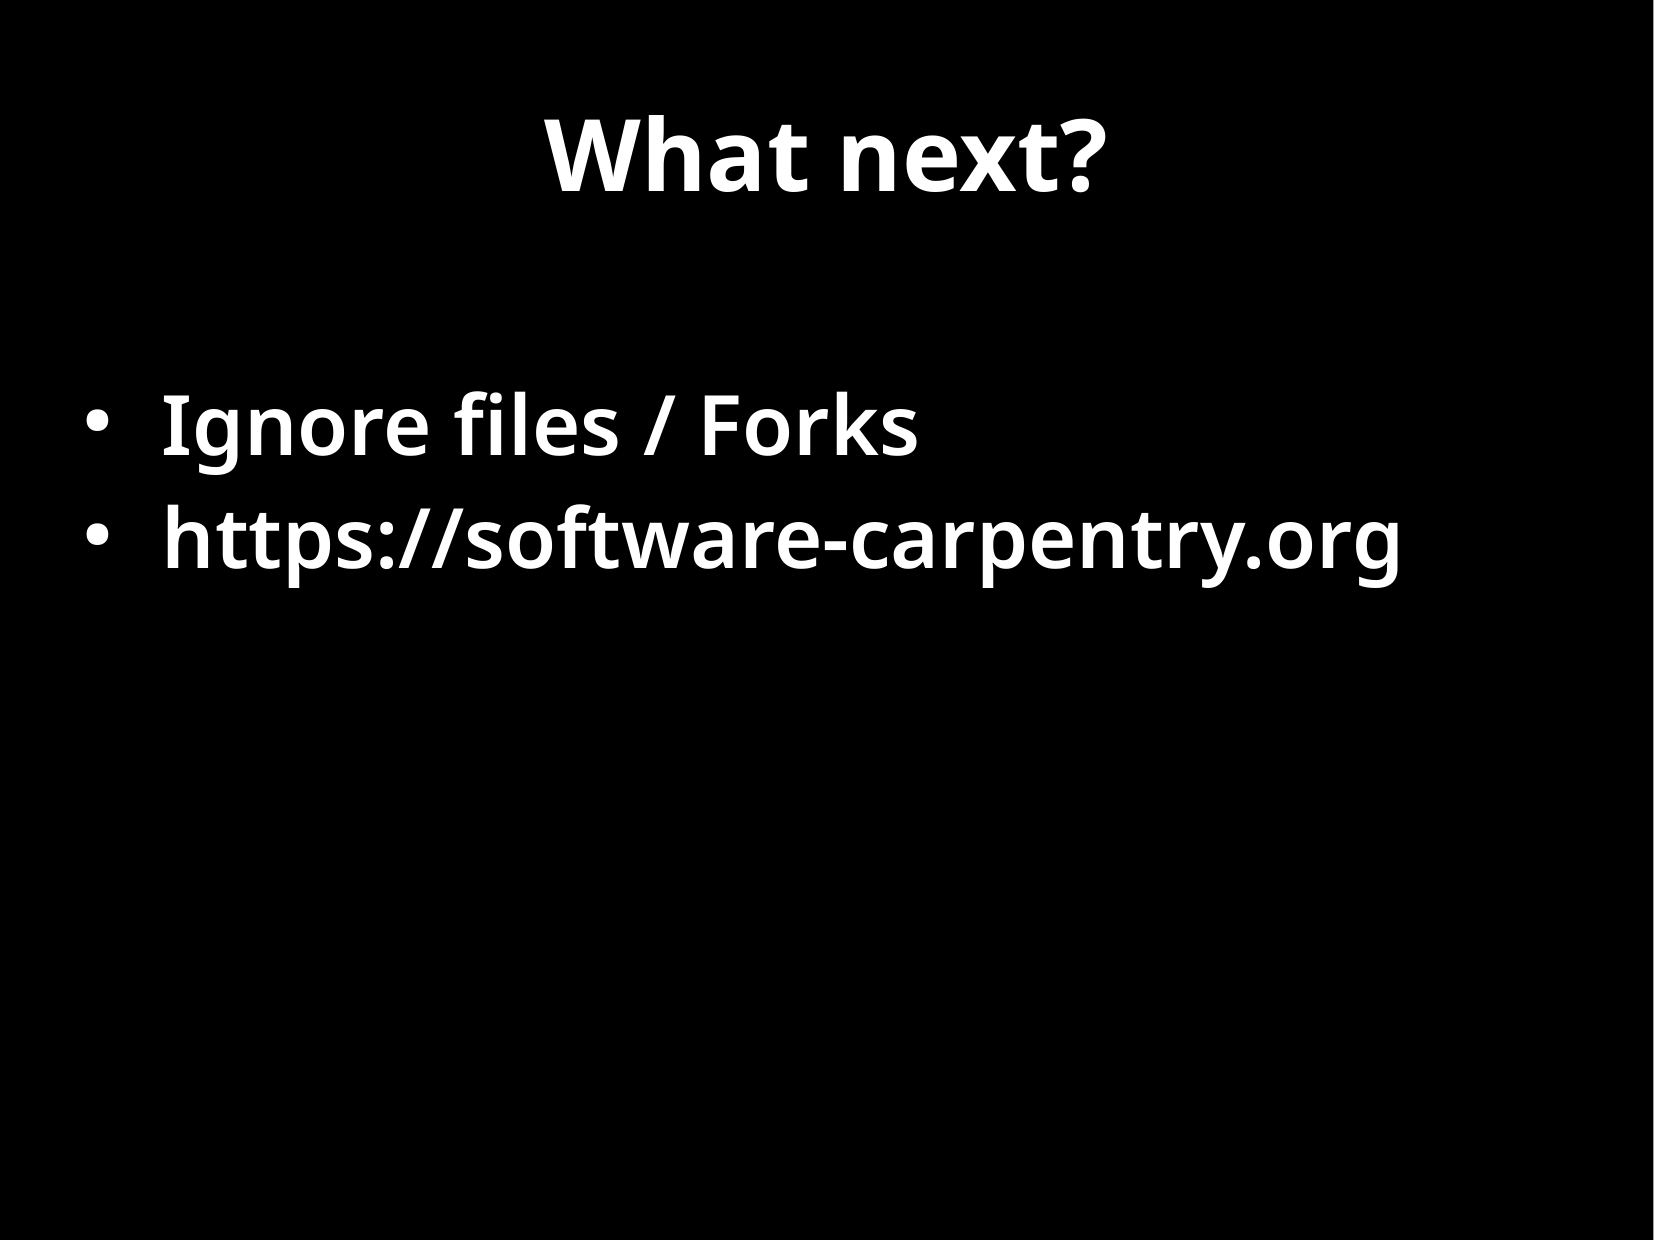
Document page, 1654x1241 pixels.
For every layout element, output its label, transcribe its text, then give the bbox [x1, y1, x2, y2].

subtitle Ignore files / Forks https://software-carpentry.org [82, 125, 1571, 1174]
title What next? [82, 49, 1571, 125]
